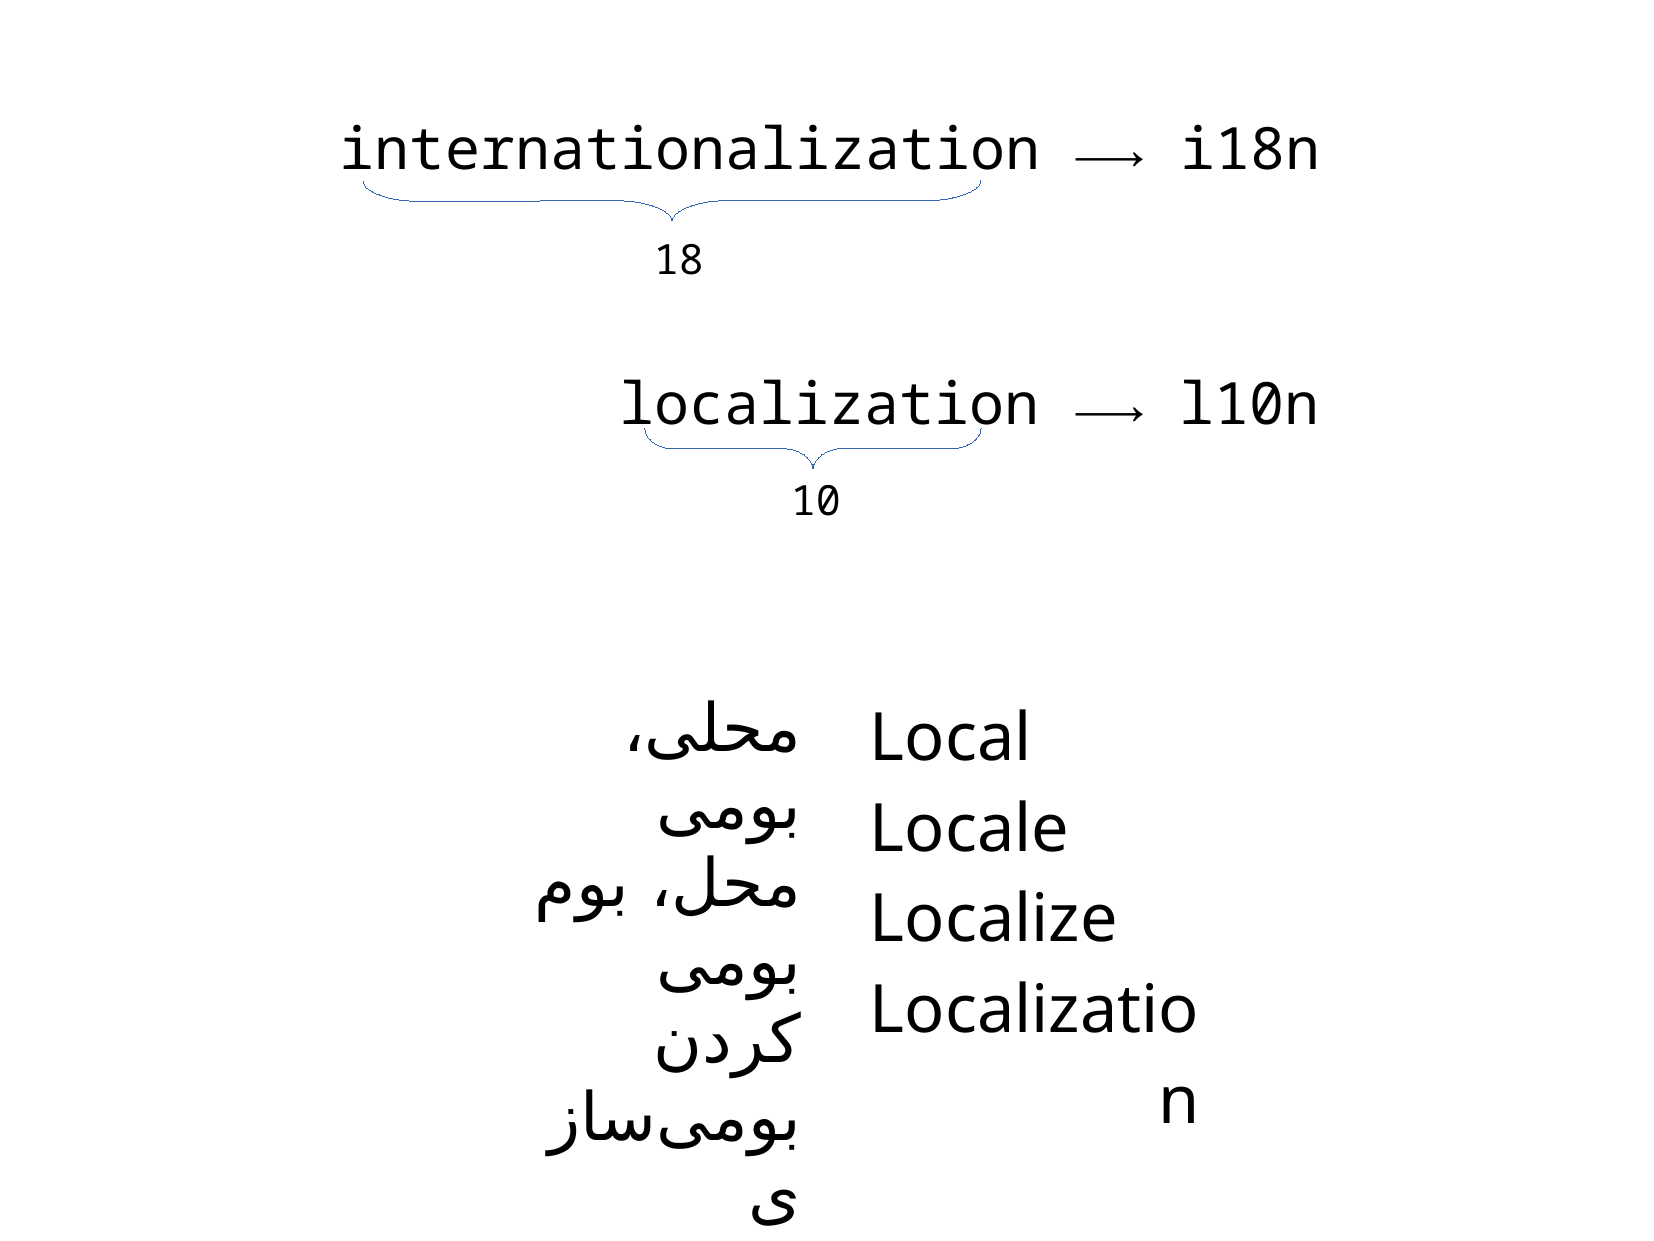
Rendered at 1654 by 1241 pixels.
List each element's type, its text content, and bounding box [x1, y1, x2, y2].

text_box localization ⟶ l10n [576, 362, 1320, 445]
list internationalization ⟶ i18n [129, 107, 1321, 447]
text_box 18 [639, 222, 720, 286]
text_box Local Locale Localize Localization [855, 681, 1222, 1135]
text_box محلی، بومی محل، بوم بومی کردن بومی‌سازی [519, 681, 835, 1135]
text_box 10 [776, 462, 871, 527]
